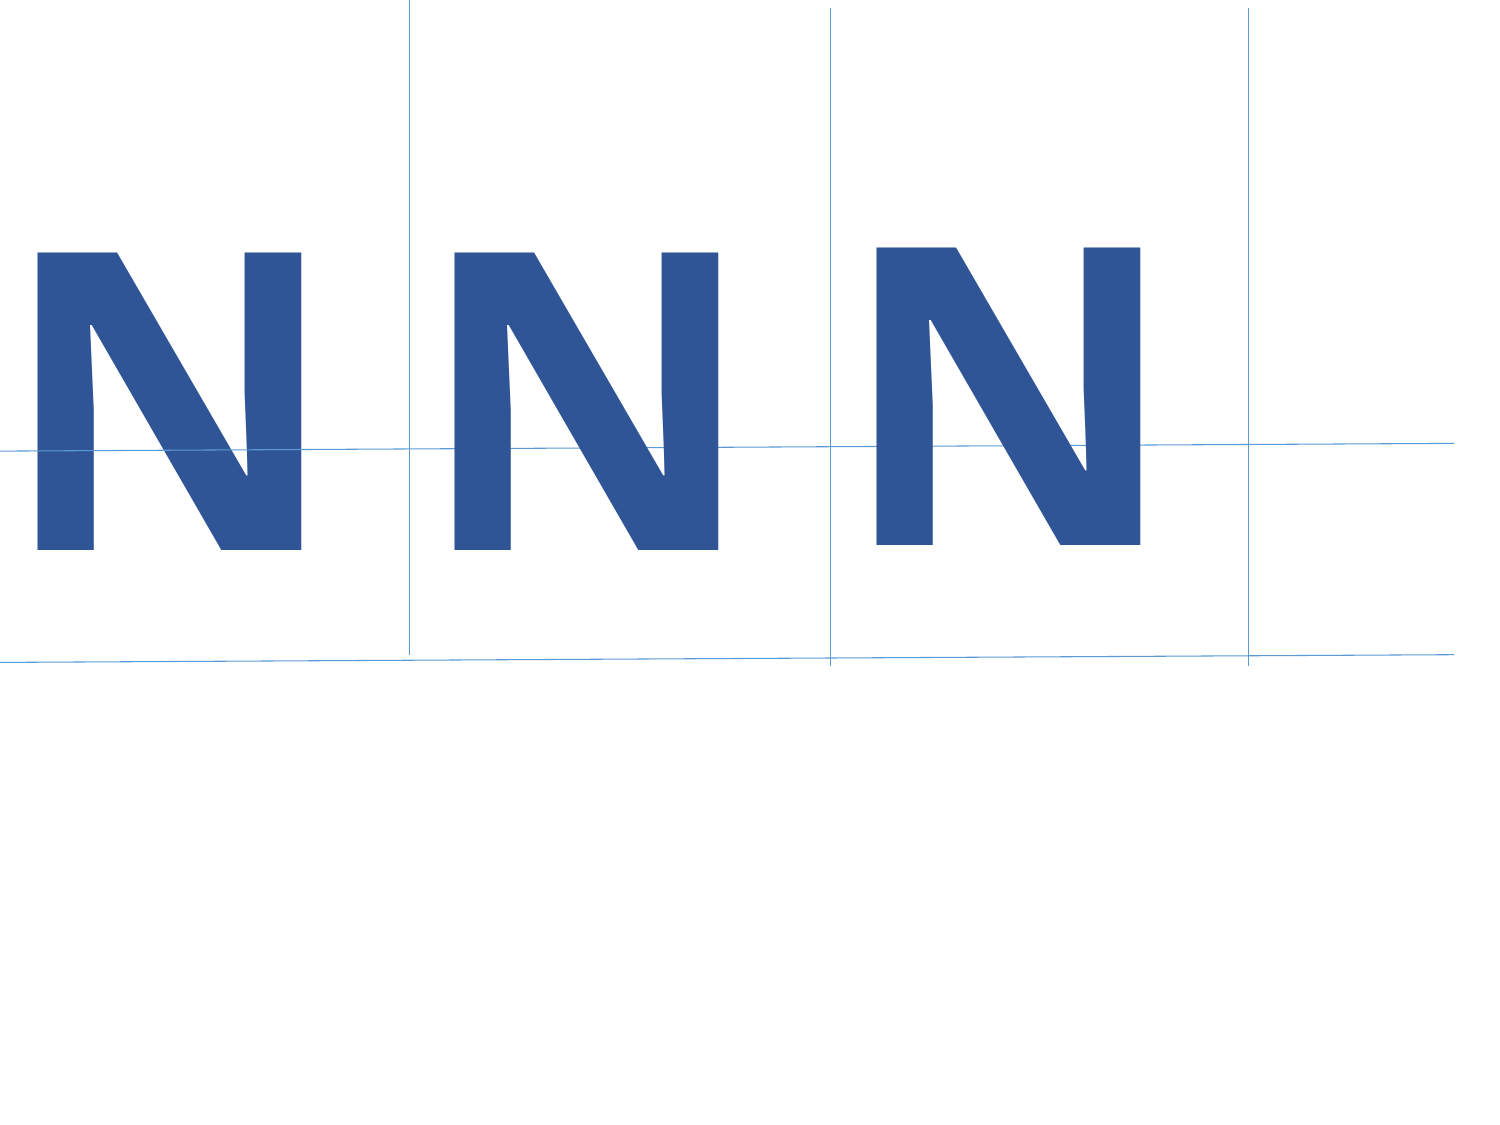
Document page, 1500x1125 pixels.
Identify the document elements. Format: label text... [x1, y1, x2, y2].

text_box N [0, 451, 218, 641]
text_box N [403, 126, 635, 641]
text_box N [0, 126, 218, 450]
text_box N [90, 325, 163, 450]
text_box N [824, 121, 1057, 636]
